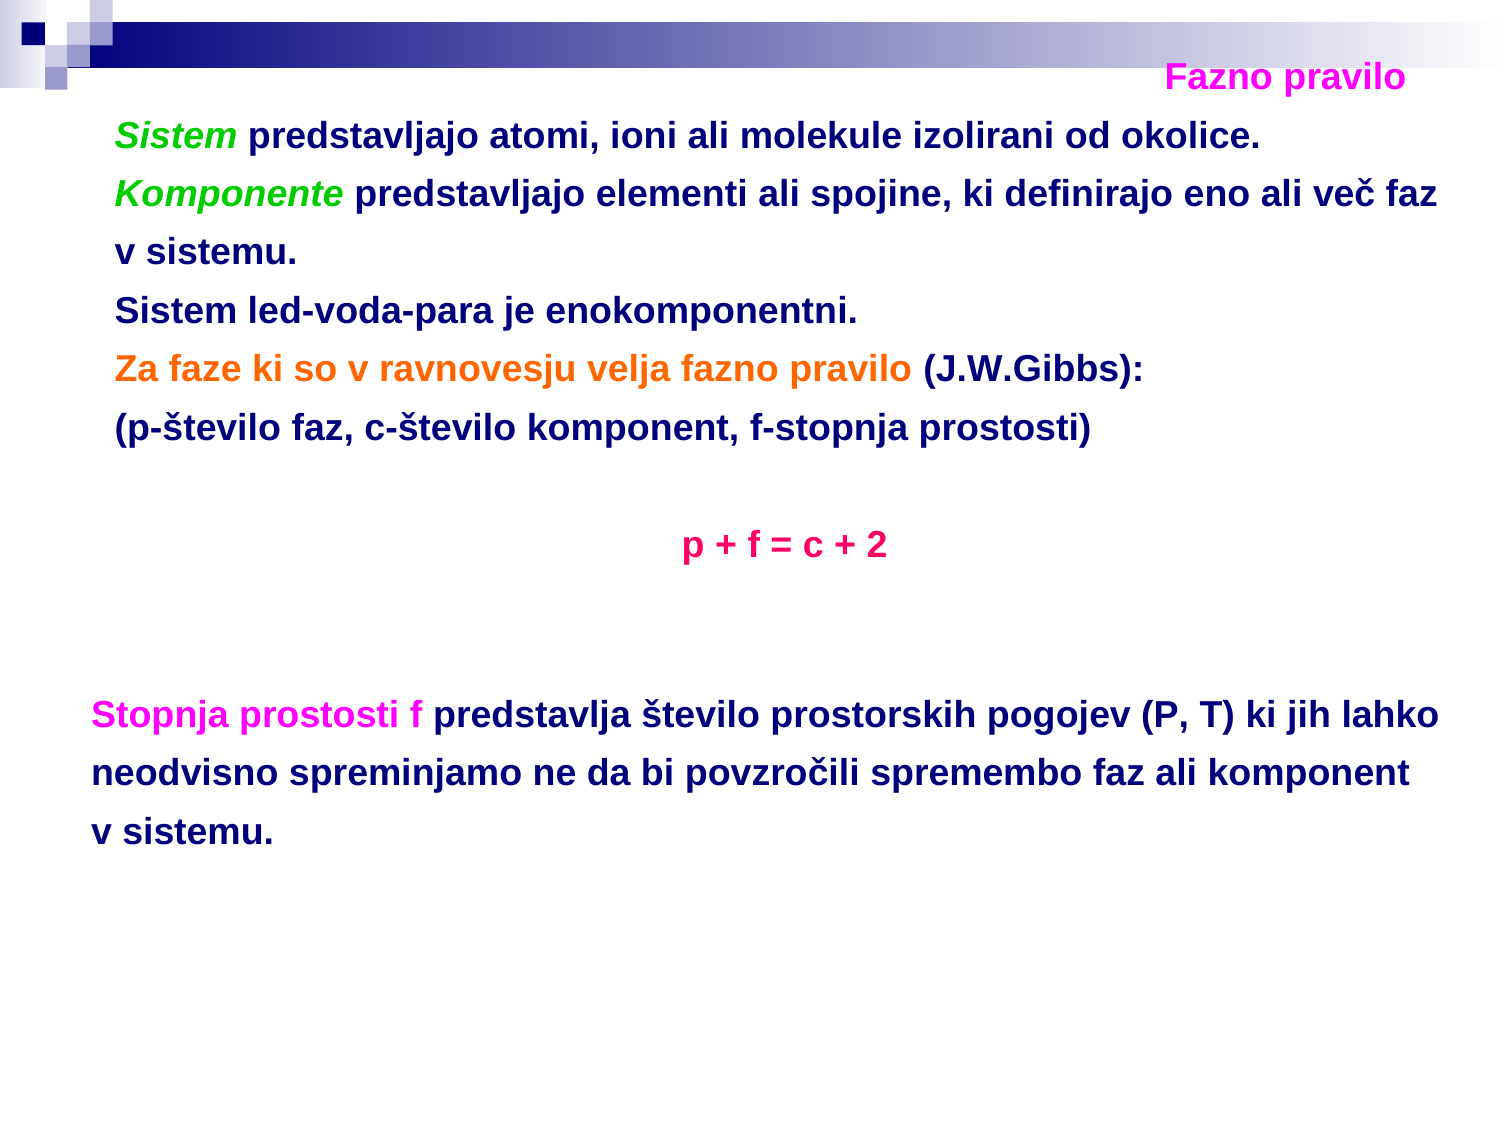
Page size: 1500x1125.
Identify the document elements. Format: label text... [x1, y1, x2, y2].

text_box Fazno pravilo Sistem predstavljajo atomi, ioni ali molekule izolirani od okolice. Komponente predstavljajo elementi ali spojine, ki definirajo eno ali več faz v sistemu. Sistem led-voda-para je enokomponentni. Za faze ki so v ravnovesju velja fazno pravilo (J.W.Gibbs): (p-število faz, c-število komponent, f-stopnja prostosti) p + f = c + 2 [99, 30, 1465, 573]
text_box Stopnja prostosti f predstavlja število prostorskih pogojev (P, T) ki jih lahko neodvisno spreminjamo ne da bi povzročili spremembo faz ali komponent v sistemu. [76, 668, 1467, 860]
